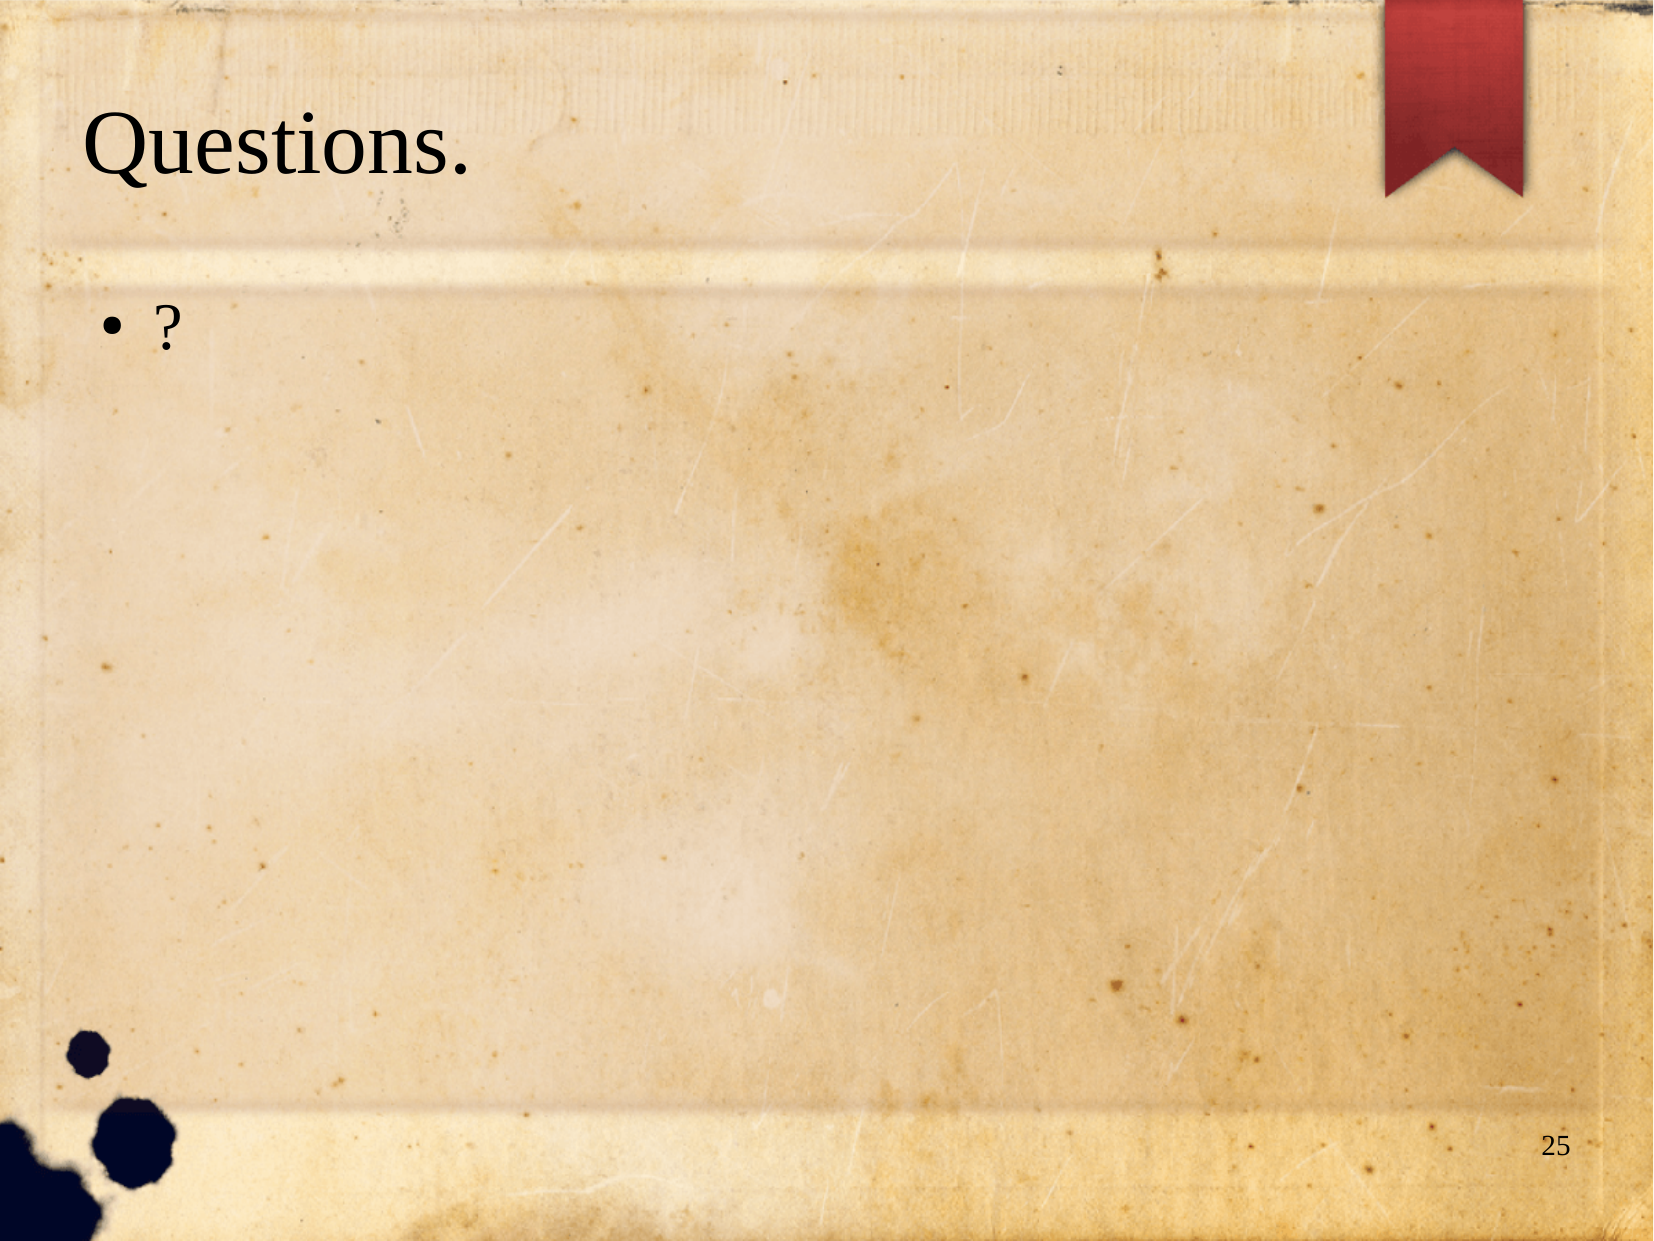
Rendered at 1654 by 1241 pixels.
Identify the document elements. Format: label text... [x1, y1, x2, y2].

picture [0, 0, 1654, 1241]
list ? [82, 290, 1538, 1010]
title Questions. [82, 49, 1347, 237]
